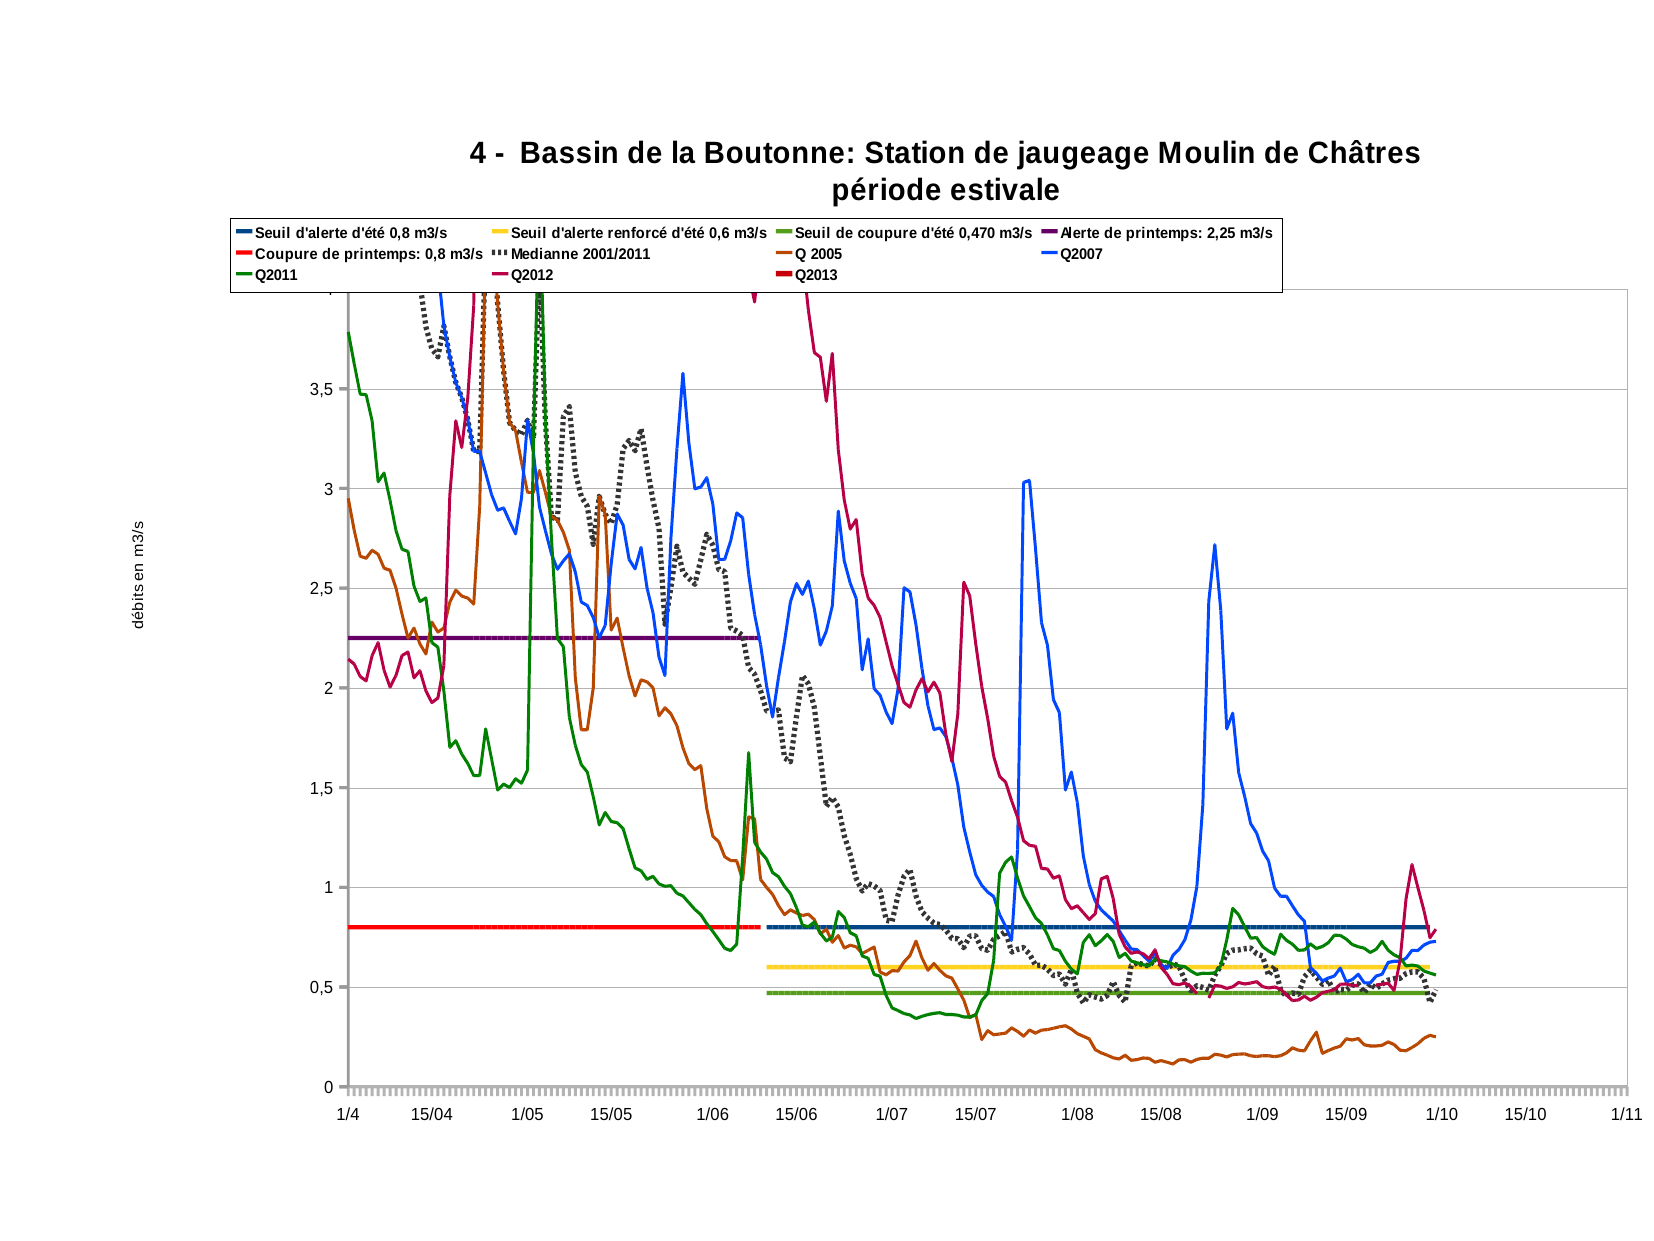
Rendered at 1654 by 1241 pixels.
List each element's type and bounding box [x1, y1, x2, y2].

chart [93, 126, 1654, 1168]
